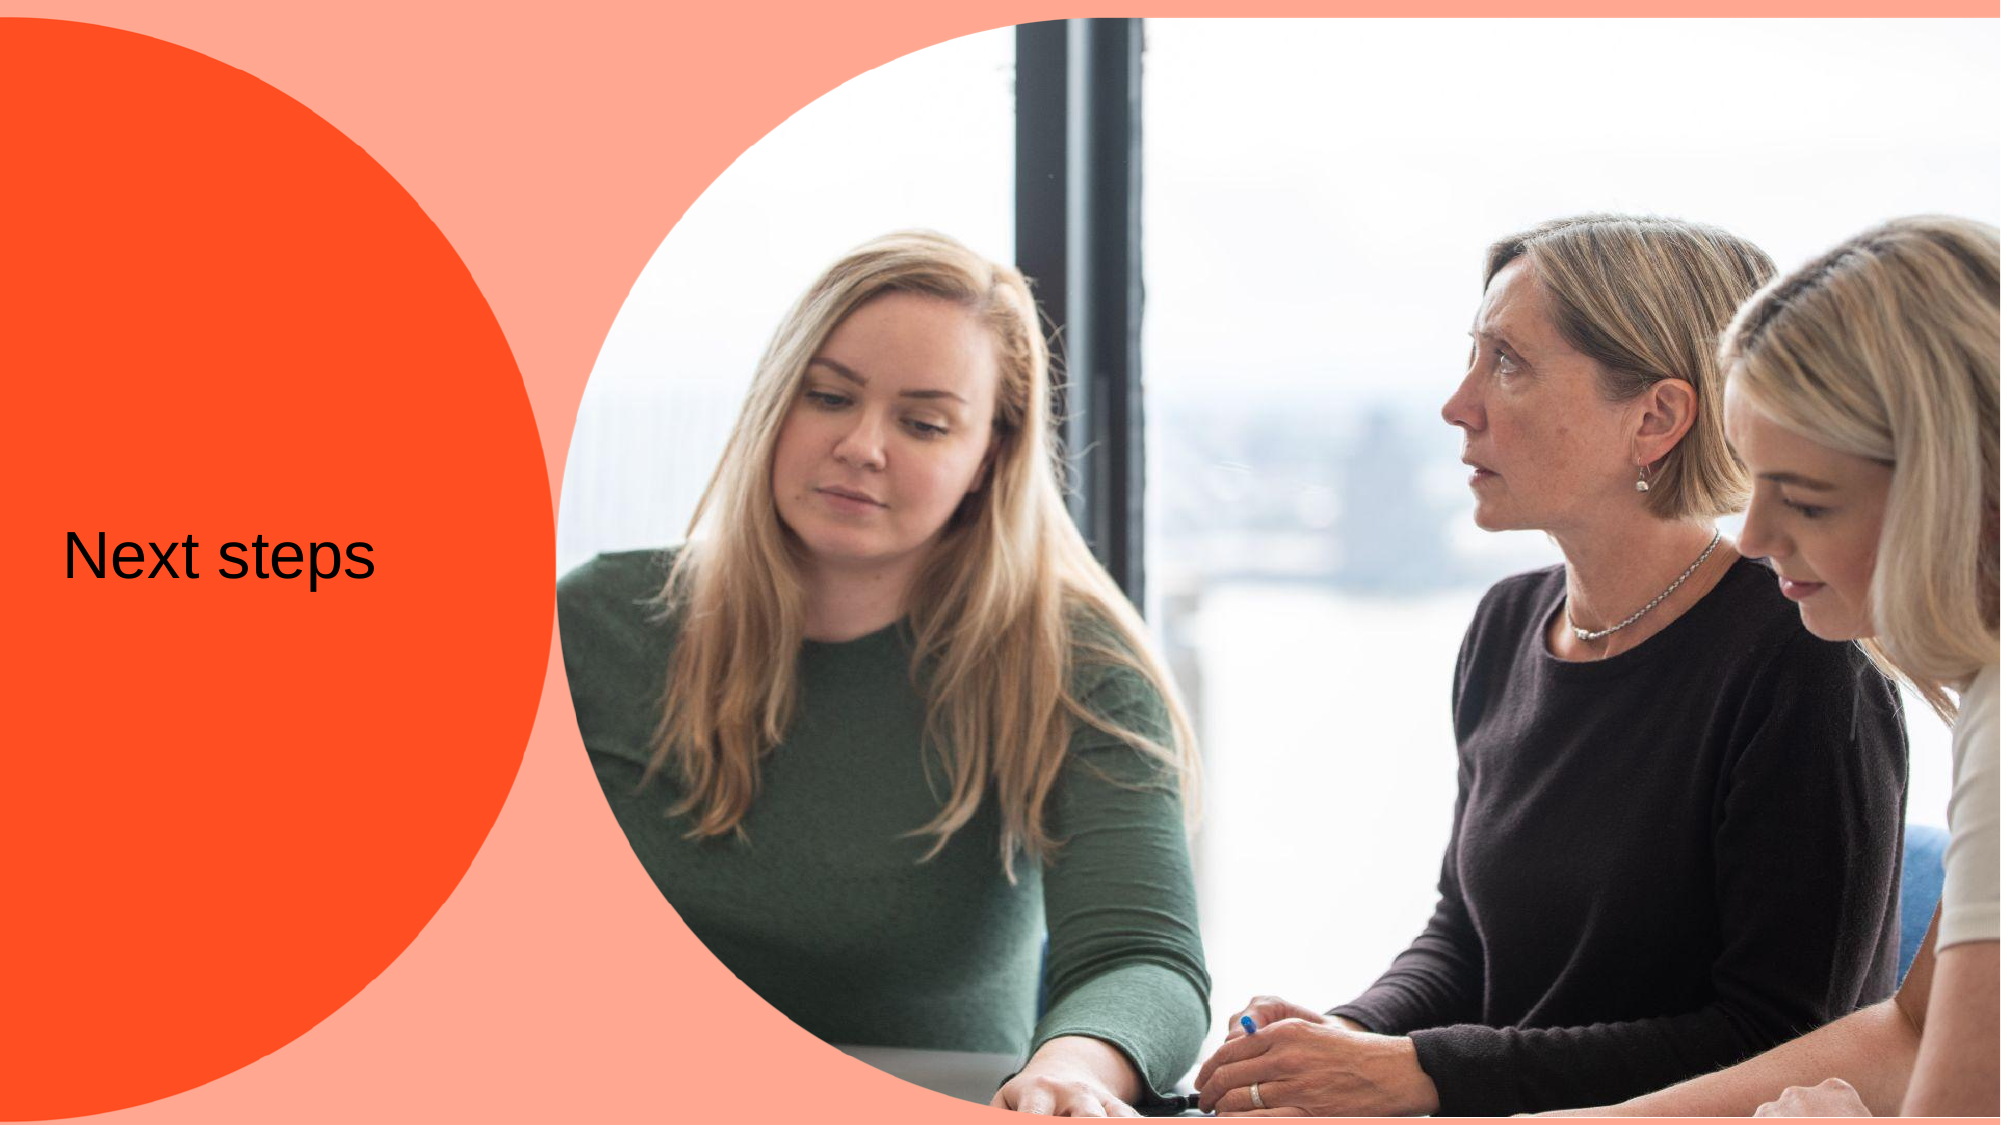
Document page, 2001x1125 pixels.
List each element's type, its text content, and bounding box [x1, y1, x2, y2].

text_box Next steps [42, 405, 532, 706]
